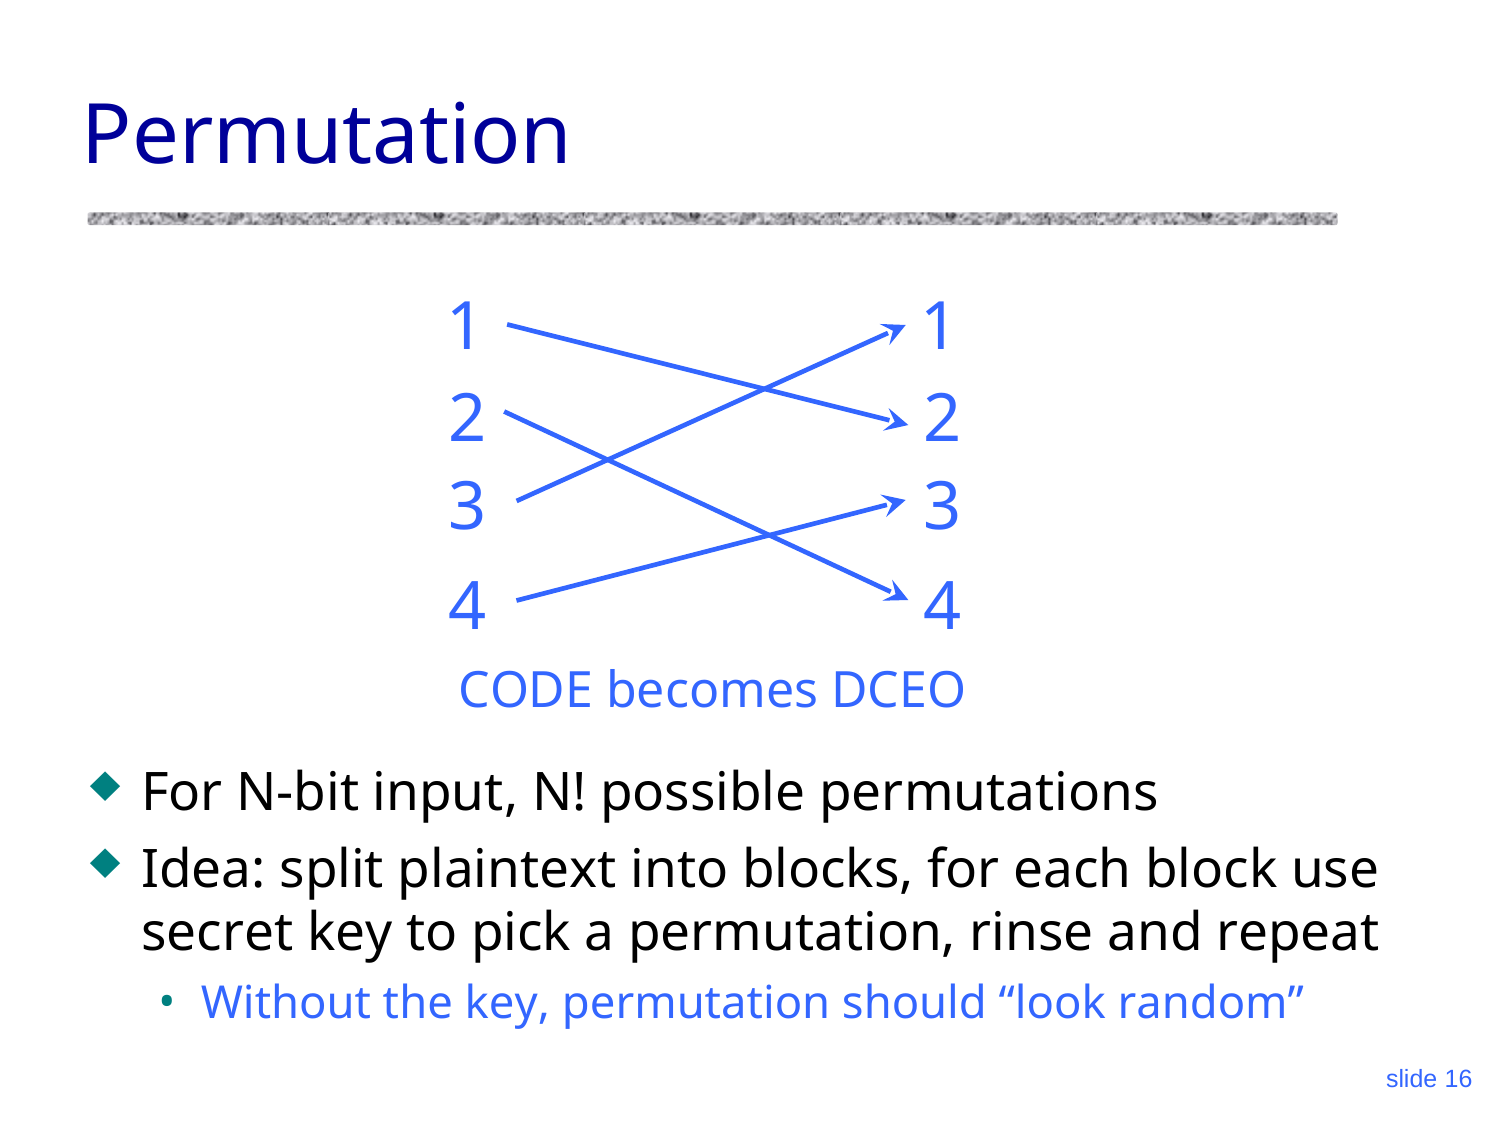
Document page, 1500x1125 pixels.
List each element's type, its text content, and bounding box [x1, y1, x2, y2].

text_box slide <number> [1174, 1025, 1488, 1101]
picture [87, 212, 1338, 226]
text_box 2 [908, 367, 977, 454]
text_box 3 [908, 454, 977, 551]
title Permutation [66, 37, 1342, 188]
text_box 2 [433, 367, 502, 454]
list For N-bit input, N! possible permutations Idea: split plaintext into blocks, for each block use secret key to pick a permutation, rinse and repeat Without the key, permutation should “look random” [74, 749, 1463, 1075]
text_box 1 [905, 274, 974, 371]
text_box 1 [431, 274, 500, 371]
text_box 3 [433, 454, 502, 551]
text_box 4 [433, 554, 502, 651]
text_box CODE becomes DCEO [443, 649, 982, 726]
text_box 4 [908, 554, 977, 649]
